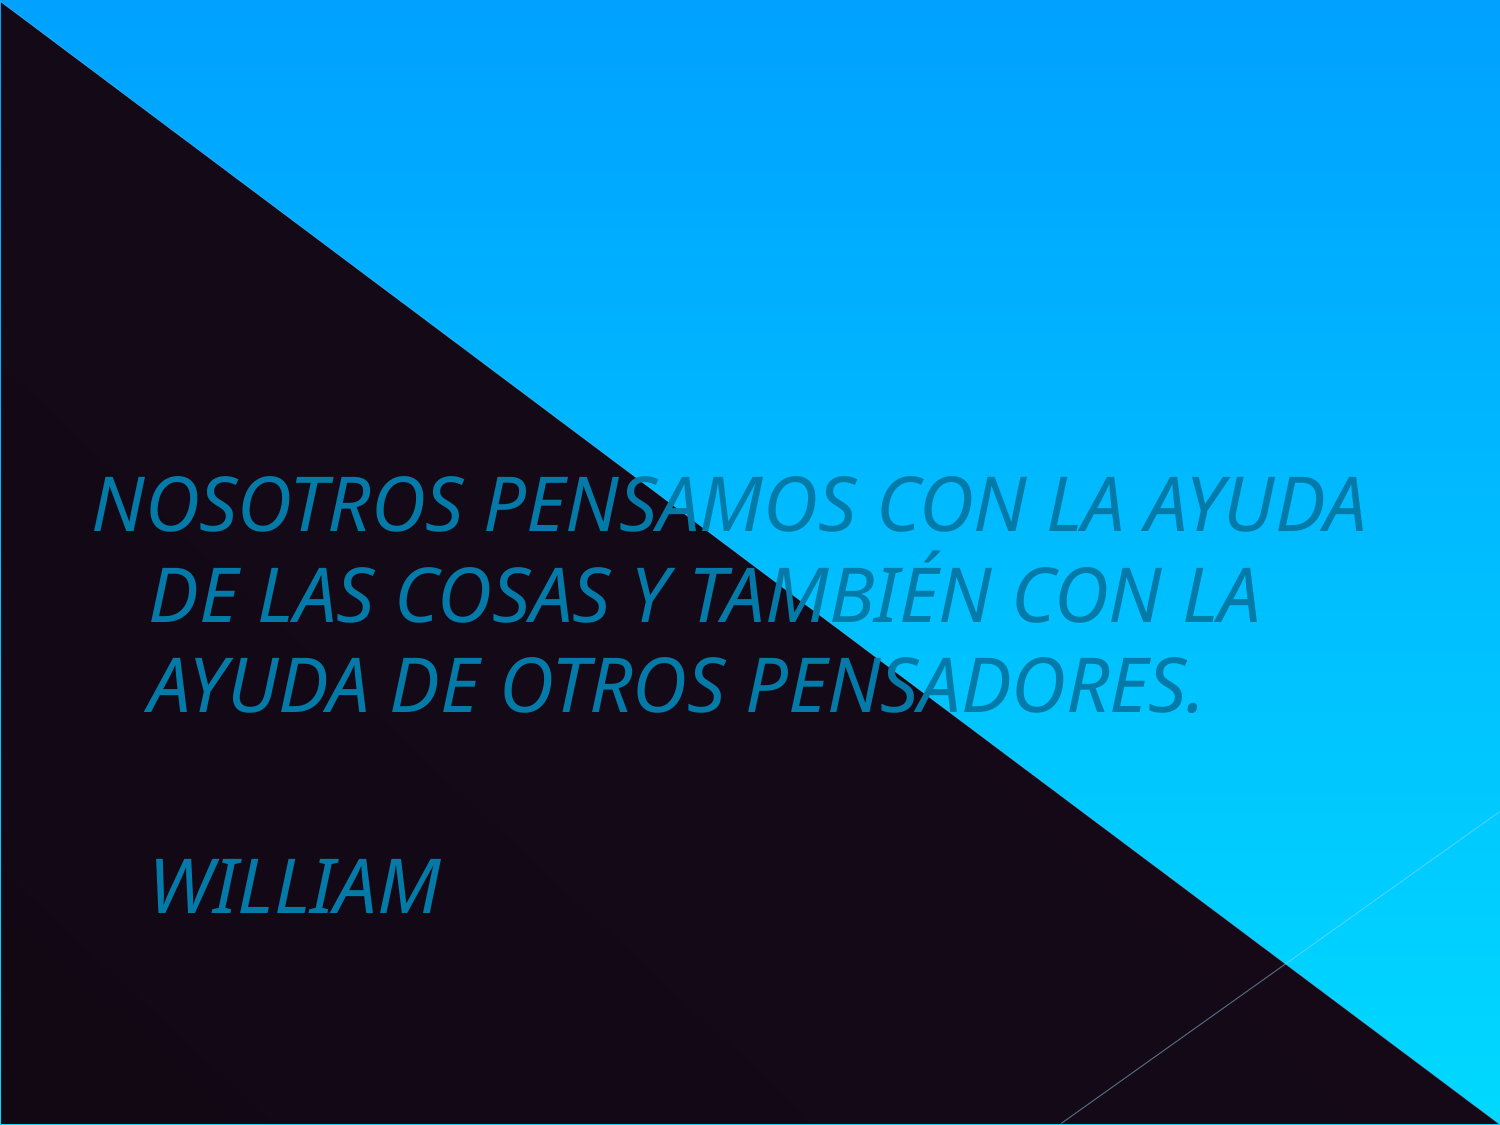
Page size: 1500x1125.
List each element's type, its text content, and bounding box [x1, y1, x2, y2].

list NOSOTROS PENSAMOS CON LA AYUDA DE LAS COSAS Y TAMBIÉN CON LA AYUDA DE OTROS PENSADORES. WILLIAM [0, 338, 1447, 946]
